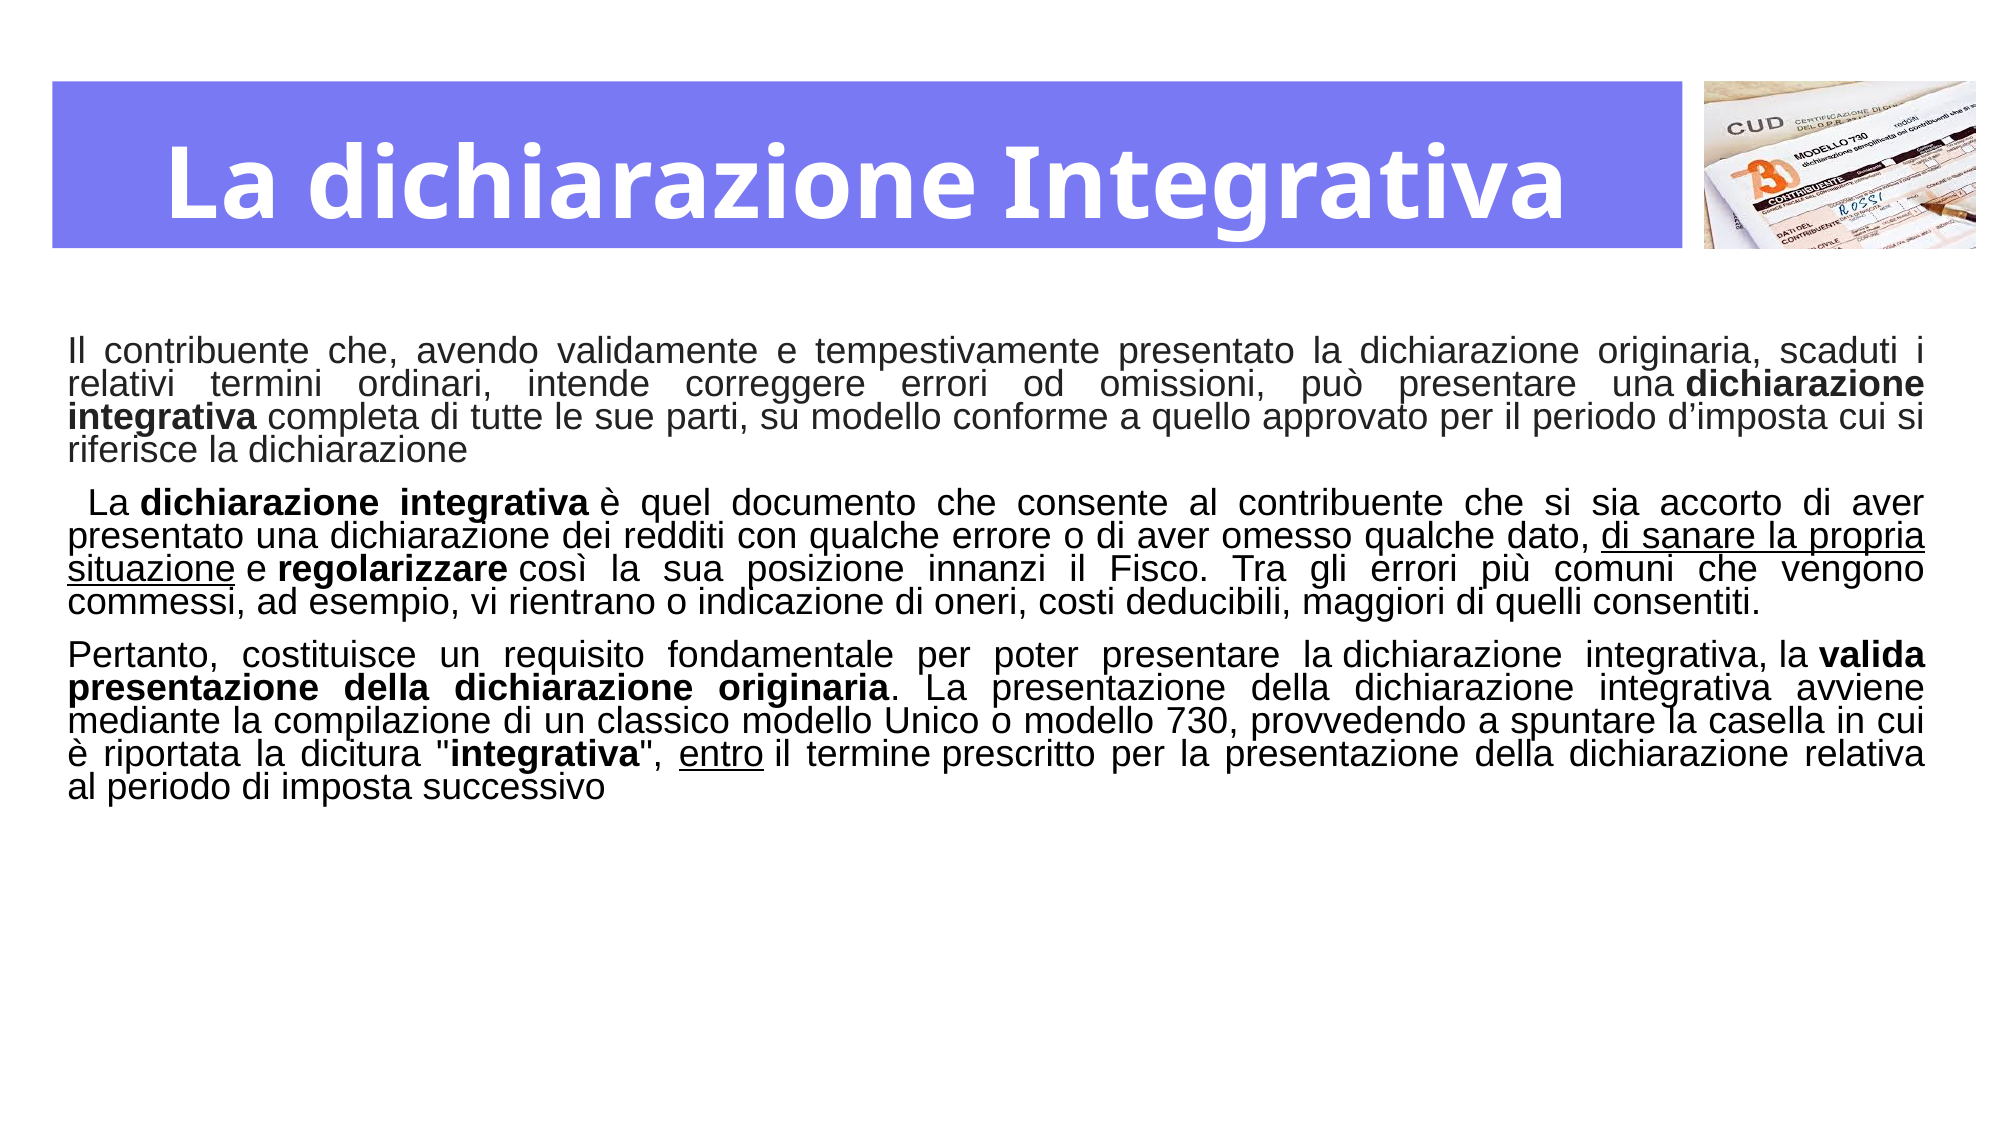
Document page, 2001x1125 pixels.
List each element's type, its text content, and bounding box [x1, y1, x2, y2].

picture [1704, 81, 1976, 249]
subtitle Il contribuente che, avendo validamente e tempestivamente presentato la dichiarazione originaria, scaduti i relativi termini ordinari, intende correggere errori od omissioni, può presentare una dichiarazione integrativa completa di tutte le sue parti, su modello conforme a quello approvato per il periodo d’imposta cui si riferisce la dichiarazione La dichiarazione integrativa è quel documento che consente al contribuente che si sia accorto di aver presentato una dichiarazione dei redditi con qualche errore o di aver omesso qualche dato, di sanare la propria situazione e regolarizzare così la sua posizione innanzi il Fisco. Tra gli errori più comuni che vengono commessi, ad esempio, vi rientrano o indicazione di oneri, costi deducibili, maggiori di quelli consentiti. Pertanto, costituisce un requisito fondamentale per poter presentare la dichiarazione integrativa, la valida presentazione della dichiarazione originaria. La presentazione della dichiarazione integrativa avviene mediante la compilazione di un classico modello Unico o modello 730, provvedendo a spuntare la casella in cui è riportata la dicitura "integrativa", entro il termine prescritto per la presentazione della dichiarazione relativa al periodo di imposta successivo [52, 330, 1945, 1070]
title La dichiarazione Integrativa [52, 81, 1683, 249]
